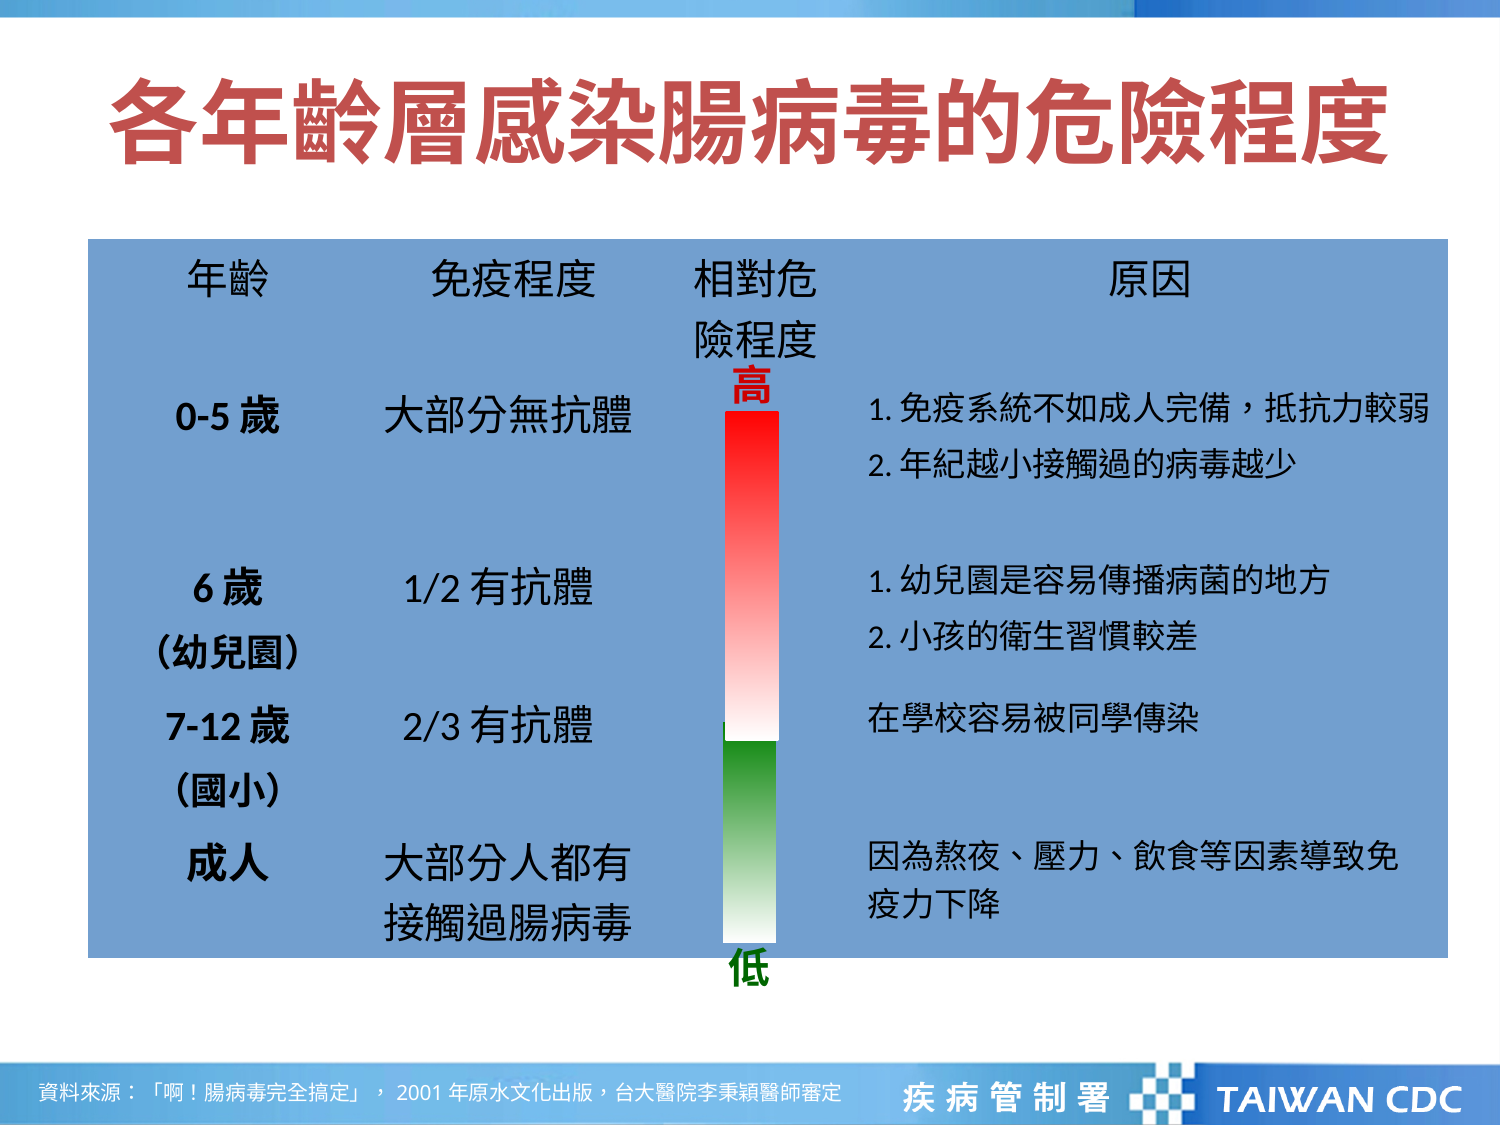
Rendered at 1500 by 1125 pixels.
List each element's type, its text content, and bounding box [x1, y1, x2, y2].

table_cell [659, 547, 726, 685]
table_cell 1/2有抗體 [368, 547, 659, 685]
table_cell 大部分無抗體 [368, 375, 659, 547]
text_box 資料來源：「啊！腸病毒完全搞定」，2001年原水文化出版，台大醫院李秉穎醫師審定 [23, 1072, 859, 1113]
text_box 高 [716, 351, 788, 415]
table_cell 成人 [88, 823, 368, 958]
table_header 原因 [853, 239, 1448, 375]
text_box 低 [713, 934, 779, 1000]
table_cell 因為熬夜、壓力、飲食等因素導致免疫力下降 [853, 823, 1448, 958]
table_cell 在學校容易被同學傳染 [853, 685, 1448, 823]
table_header 免疫程度 [368, 239, 659, 375]
table_cell 1.免疫系統不如成人完備，抵抗力較弱 2.年紀越小接觸過的病毒越少 [853, 375, 1448, 547]
table_cell 大部分人都有接觸過腸病毒 [368, 823, 659, 958]
table_cell 0-5歲 [88, 375, 368, 547]
table_cell 6歲 （幼兒園） [88, 547, 368, 685]
table_header 相對危險程度 [659, 239, 853, 375]
table_cell [776, 823, 853, 958]
table_cell 2/3有抗體 [368, 685, 659, 823]
table_cell [659, 685, 726, 823]
title 各年齡層感染腸病毒的危險程度 [75, 25, 1426, 214]
table_cell [659, 375, 726, 547]
table_cell [778, 547, 853, 685]
table_cell 1.幼兒園是容易傳播病菌的地方 2.小孩的衛生習慣較差 [853, 547, 1448, 685]
table_cell [659, 823, 723, 958]
table_cell [776, 685, 853, 823]
table_cell [778, 375, 853, 547]
table_cell 7-12歲 （國小） [88, 685, 368, 823]
table_header 年齡 [88, 239, 368, 375]
text_box [723, 415, 778, 934]
